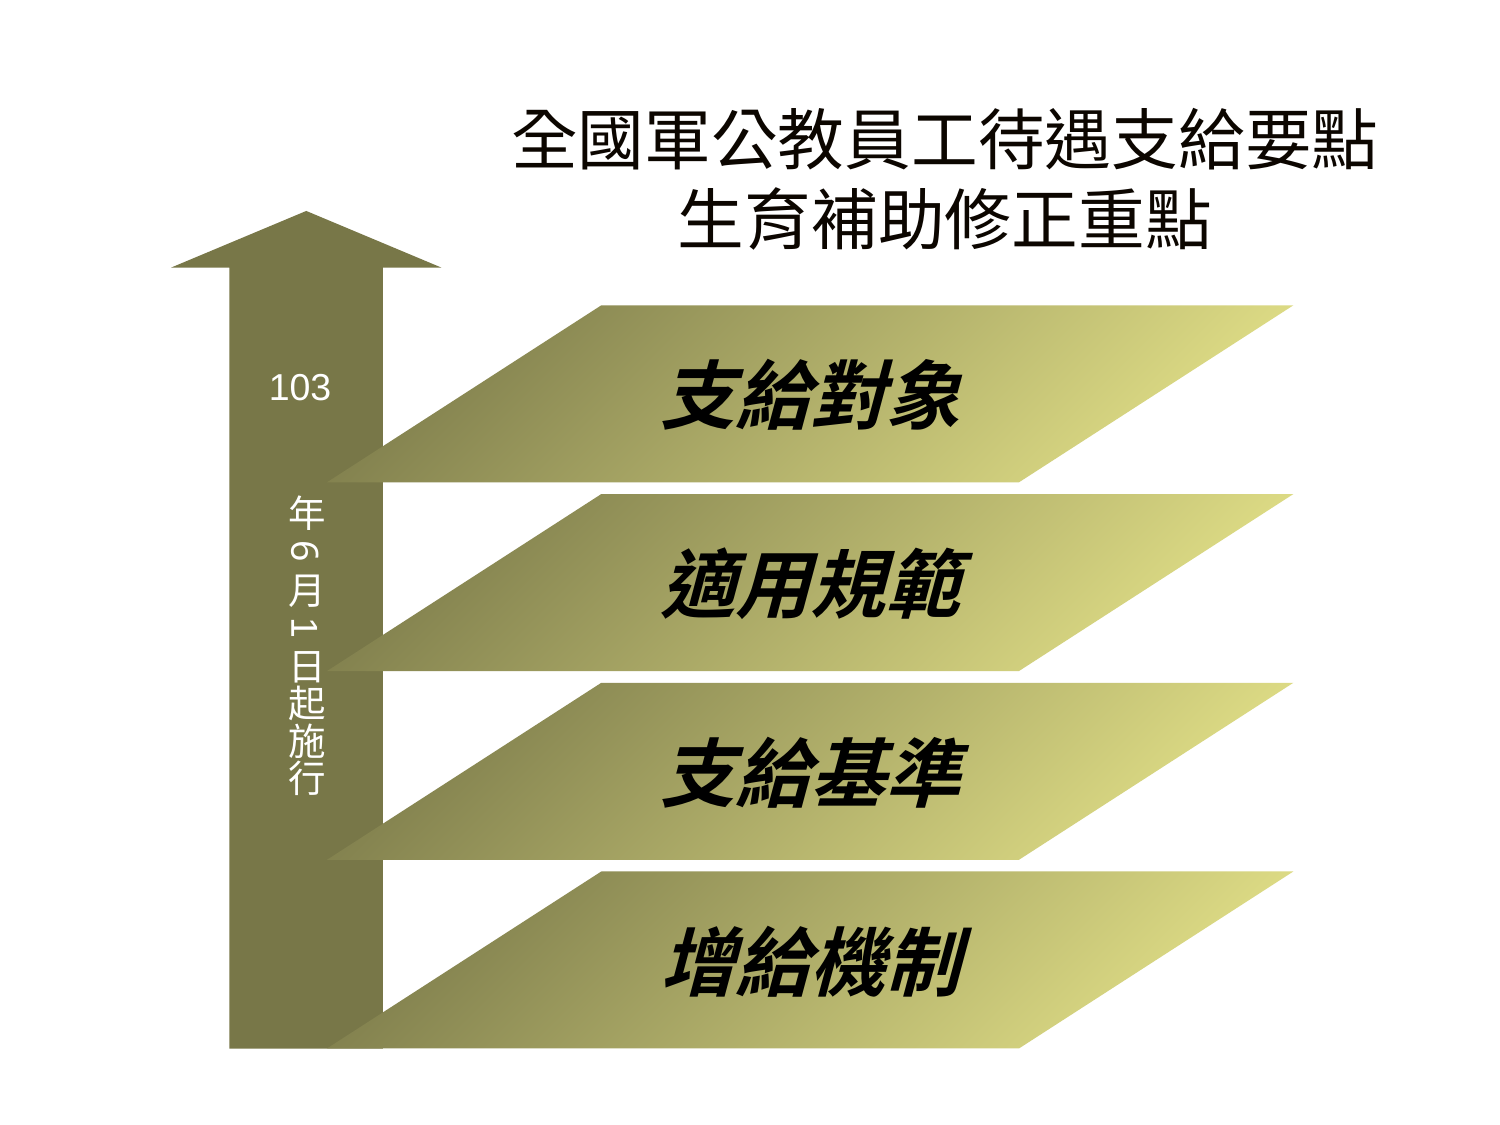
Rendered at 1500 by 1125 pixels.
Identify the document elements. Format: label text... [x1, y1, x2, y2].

text_box 增給機制 [326, 871, 1294, 1049]
title 全國軍公教員工待遇支給要點生育補助修正重點 [490, 90, 1400, 253]
text_box 支給對象 [326, 305, 1294, 483]
text_box 年6月1日起施行 [171, 210, 442, 1049]
text_box 支給基準 [326, 682, 1294, 860]
text_box 適用規範 [326, 494, 1294, 672]
text_box 103 [253, 355, 372, 432]
